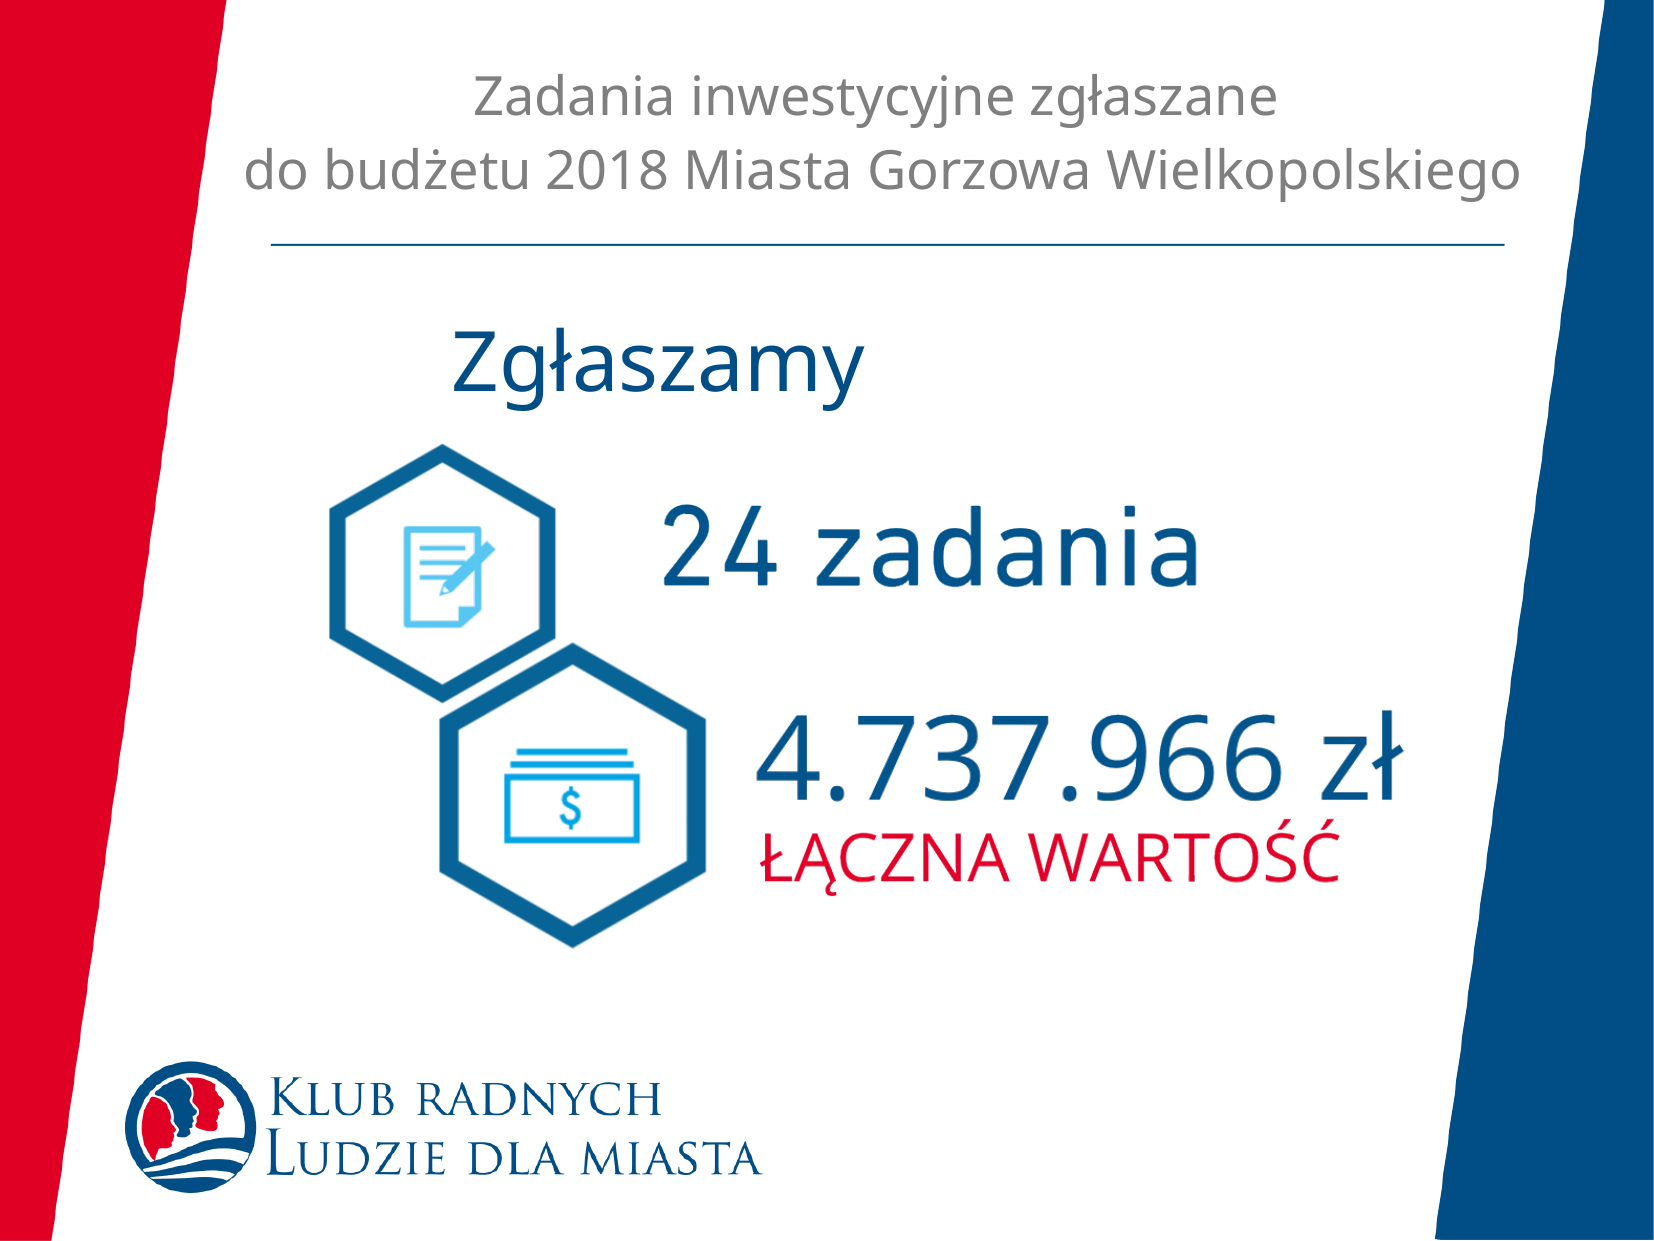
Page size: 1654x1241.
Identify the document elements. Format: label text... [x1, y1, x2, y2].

picture [0, 0, 1654, 1241]
title Zadania inwestycyjne zgłaszane do budżetu 2018 Miasta Gorzowa Wielkopolskiego [155, 47, 1597, 216]
text_box Zgłaszamy [437, 295, 873, 424]
